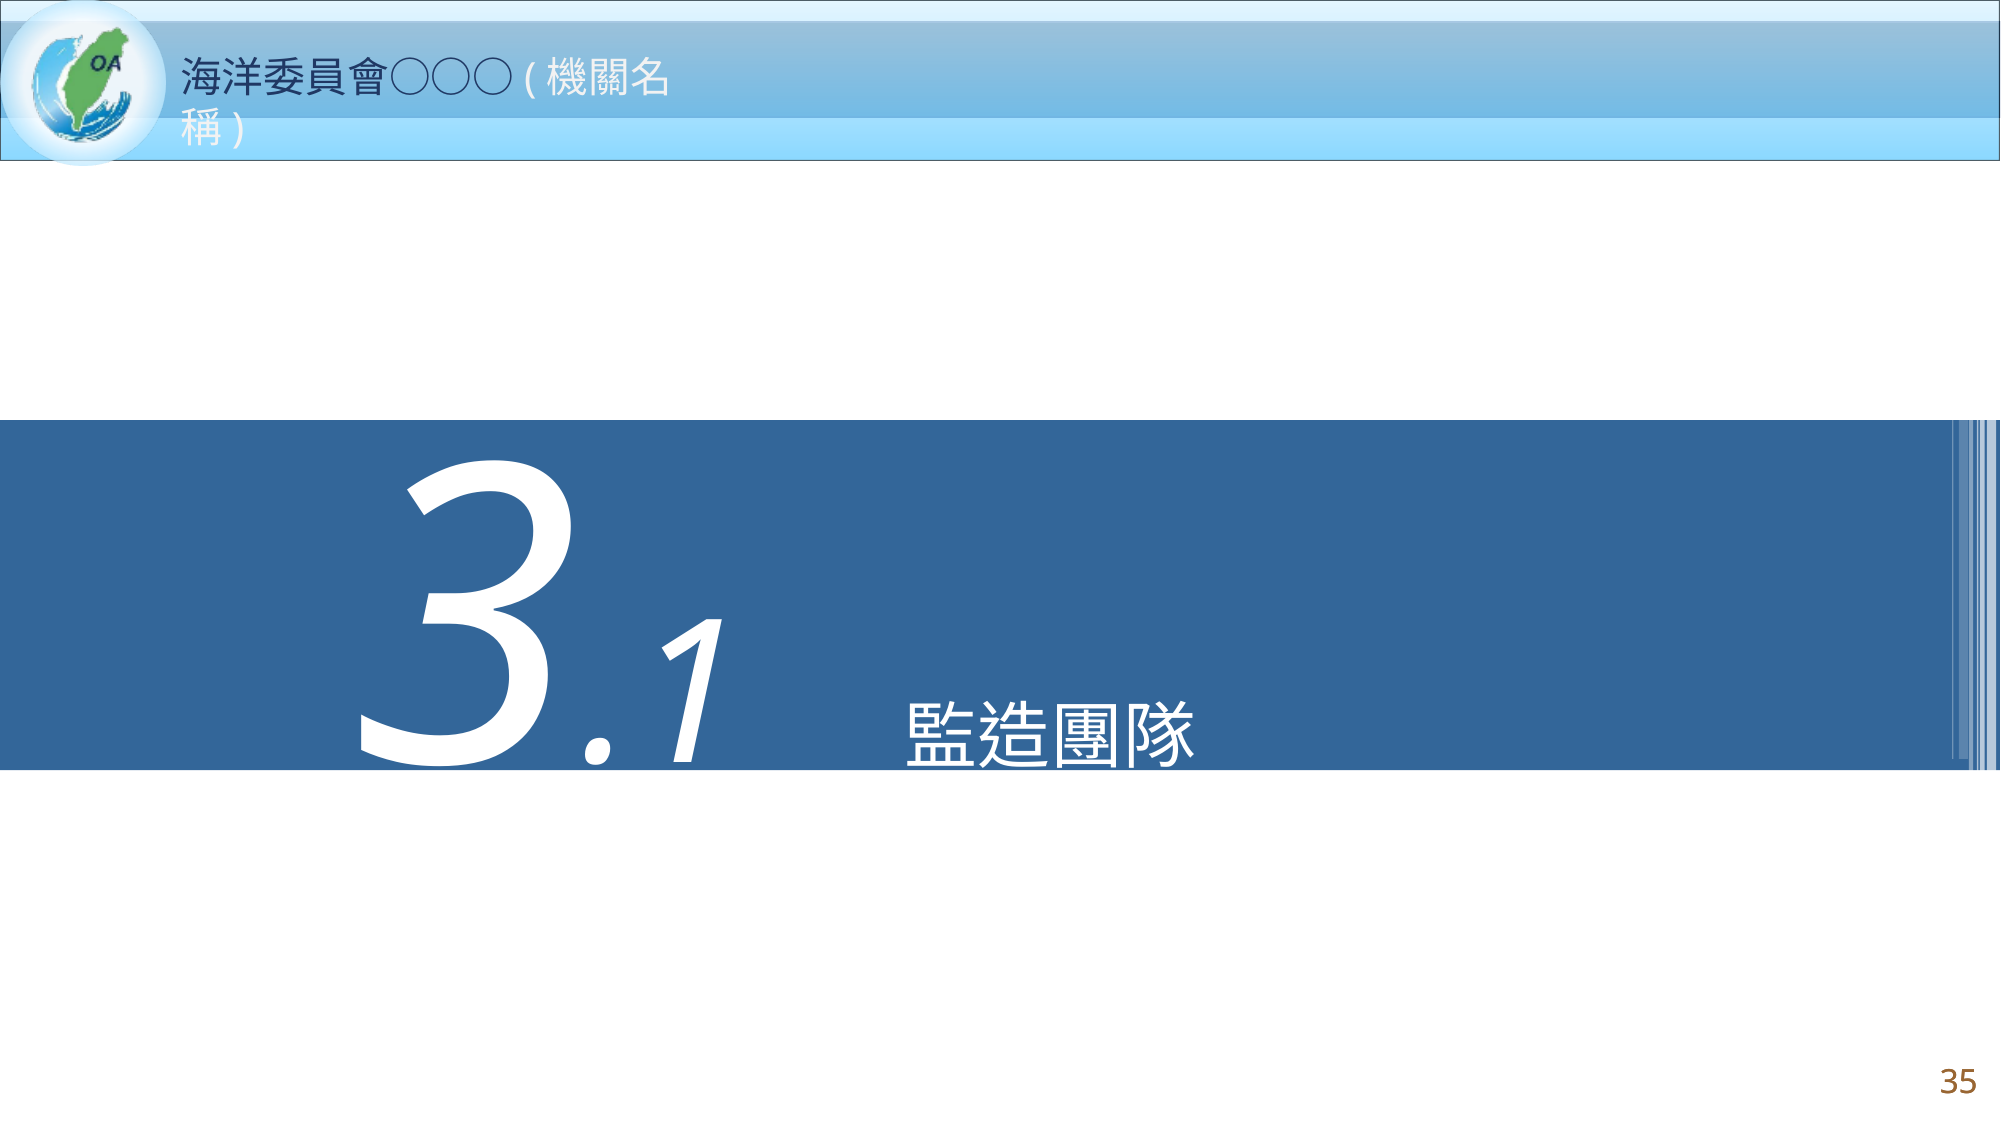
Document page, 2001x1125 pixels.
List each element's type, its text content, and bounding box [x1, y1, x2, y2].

text_box 監造團隊 [889, 571, 2000, 897]
picture [0, 0, 166, 166]
text_box 3.1 [337, 338, 1031, 854]
text_box [1031, 417, 2000, 571]
text_box [0, 420, 337, 771]
